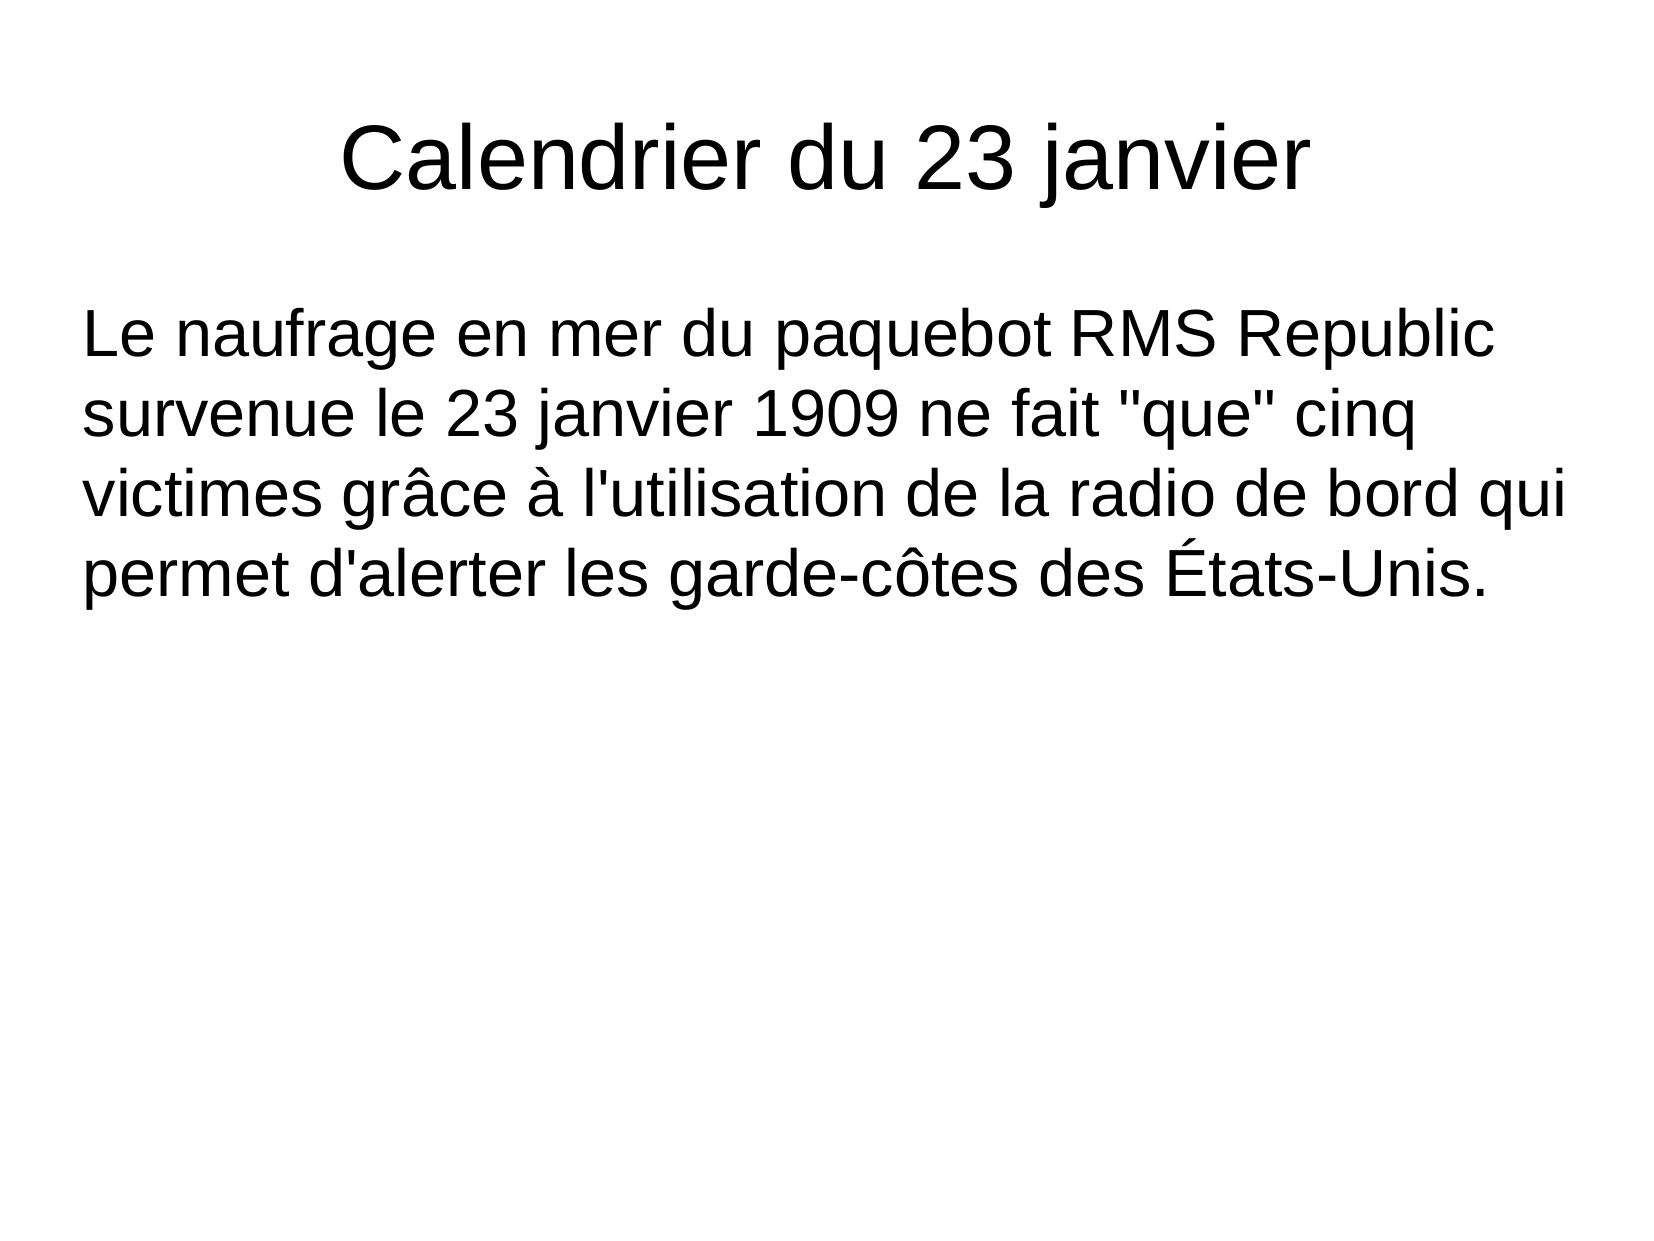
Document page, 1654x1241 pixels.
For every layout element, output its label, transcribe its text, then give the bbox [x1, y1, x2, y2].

list Le naufrage en mer du paquebot RMS Republic survenue le 23 janvier 1909 ne fait "que" cinq victimes grâce à l'utilisation de la radio de bord qui permet d'alerter les garde-côtes des États-Unis. [82, 290, 1571, 1010]
title Calendrier du 23 janvier [82, 49, 1571, 257]
